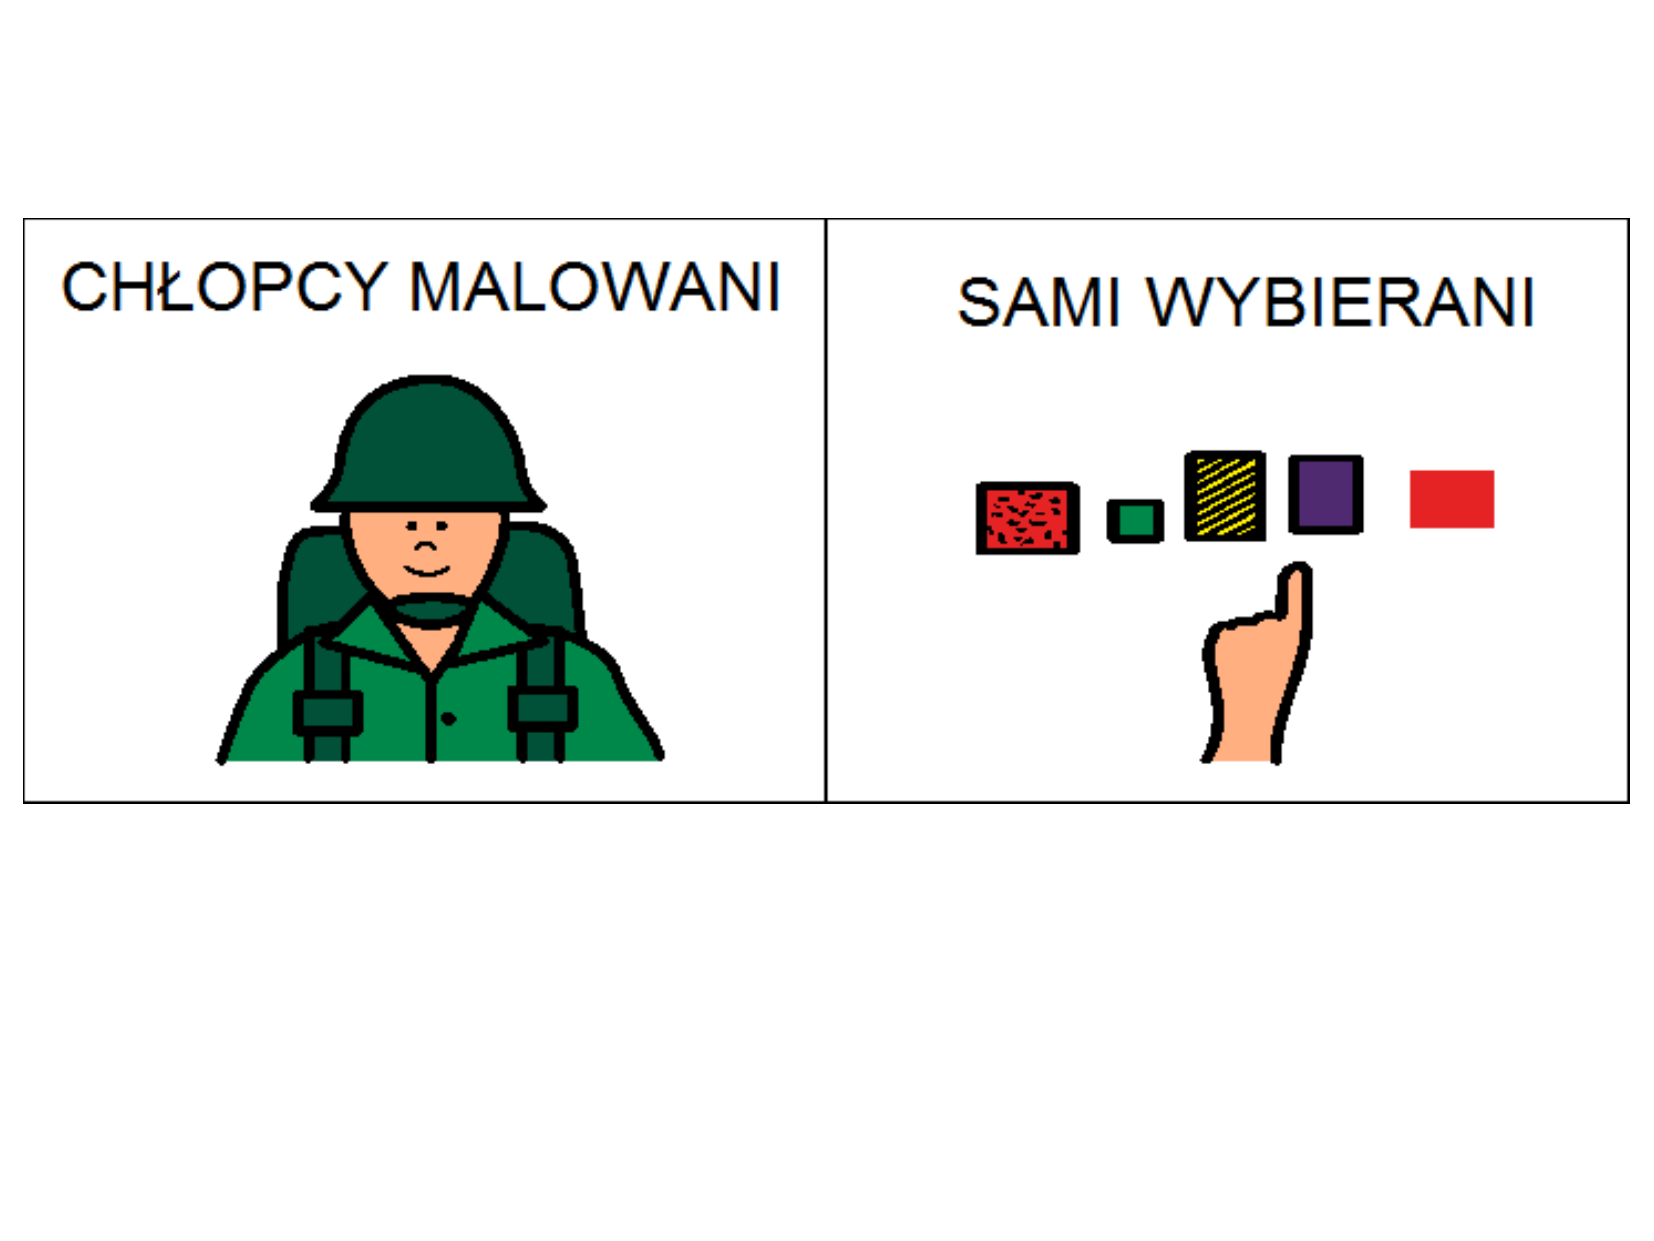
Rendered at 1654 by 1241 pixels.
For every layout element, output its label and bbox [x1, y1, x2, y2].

picture [23, 218, 1630, 804]
